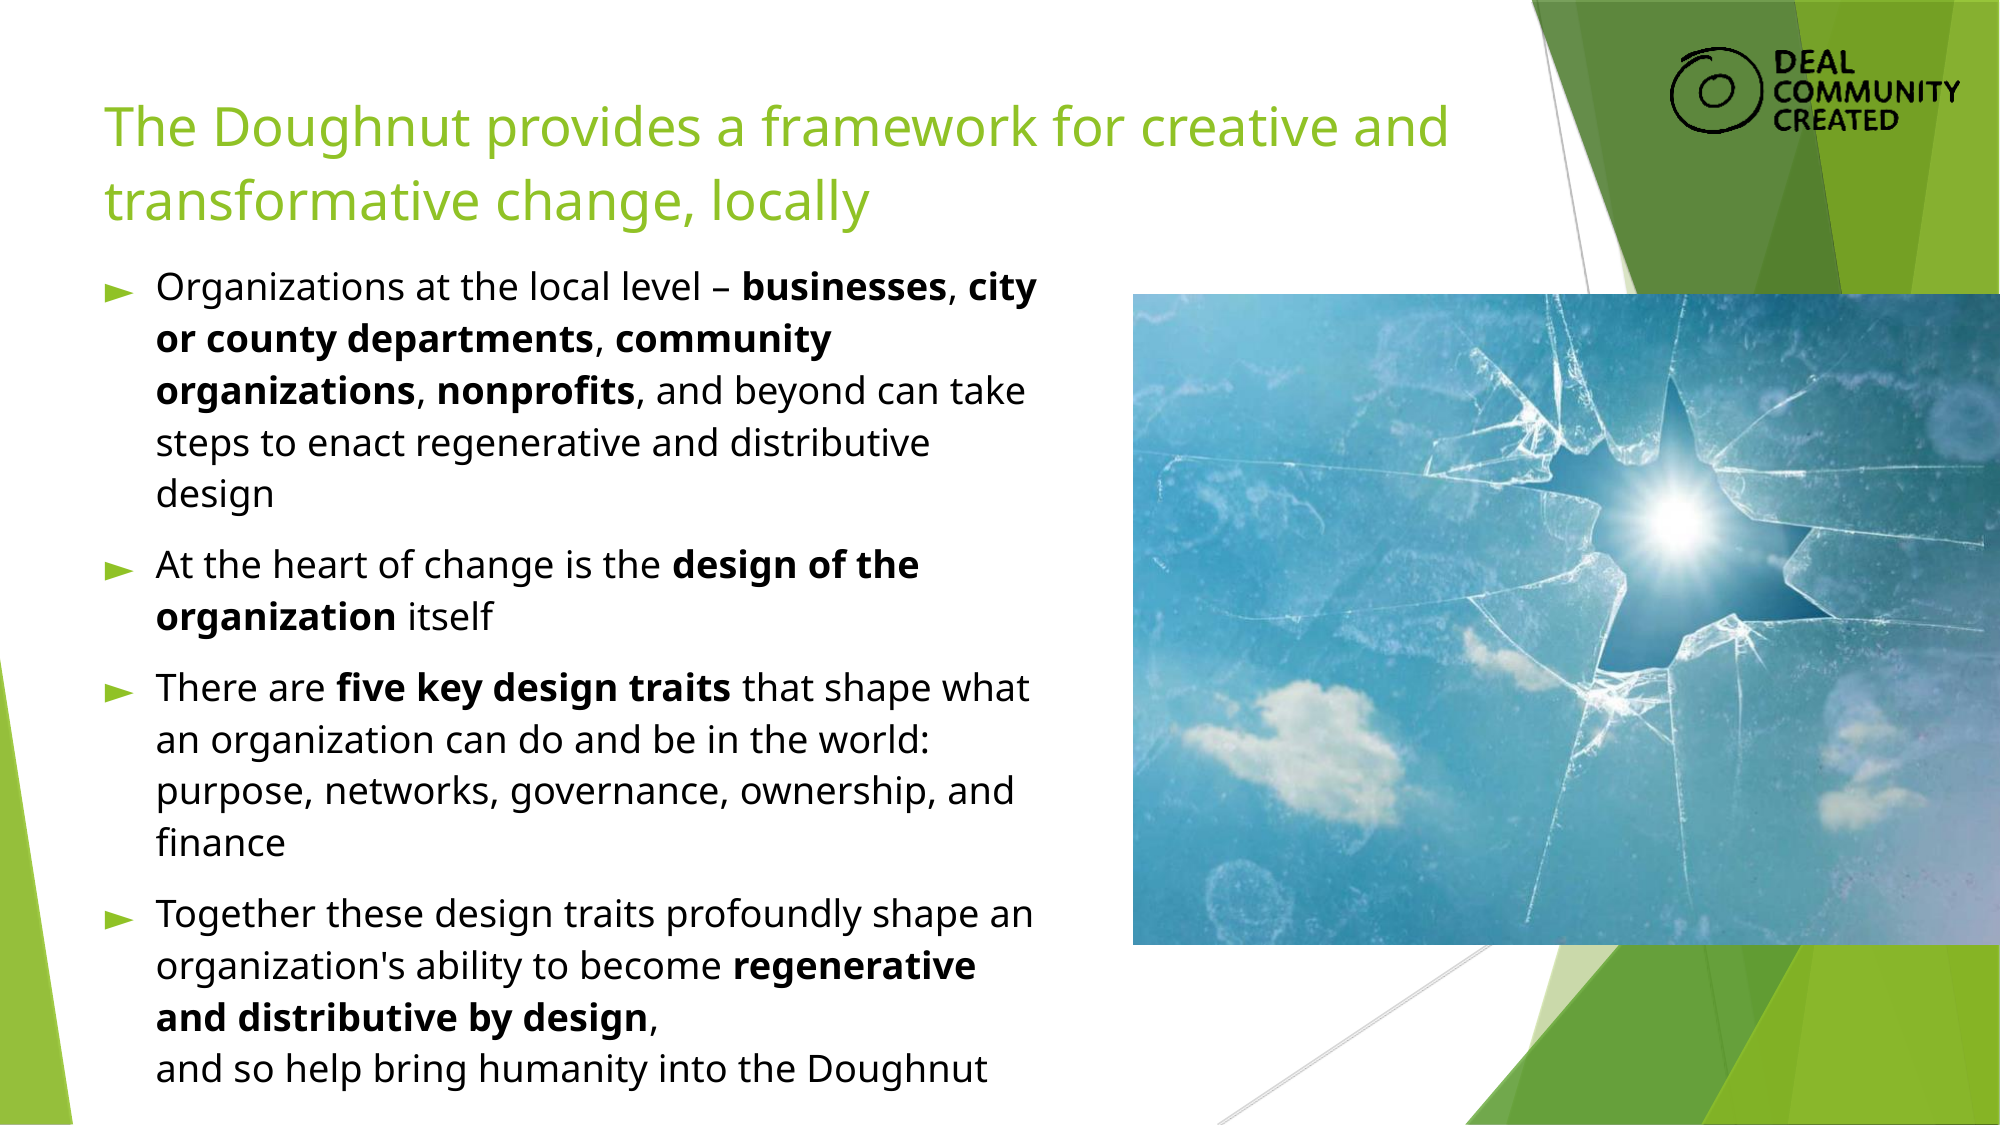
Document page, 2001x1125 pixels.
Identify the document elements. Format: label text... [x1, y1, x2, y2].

picture [1133, 294, 2000, 945]
text_box Organizations at the local level – businesses, city or county departments, community organizations, nonprofits, and beyond can take steps to enact regenerative and distributive design At the heart of change is the design of the organization itself There are five key design traits that shape what an organization can do and be in the world: purpose, networks, governance, ownership, and finance Together these design traits profoundly shape an organization's ability to become regenerative and distributive by design, and so help bring humanity into the Doughnut [89, 252, 1057, 1107]
picture [1670, 47, 1960, 134]
text_box The Doughnut provides a framework for creative and transformative change, locally [89, 81, 1500, 336]
